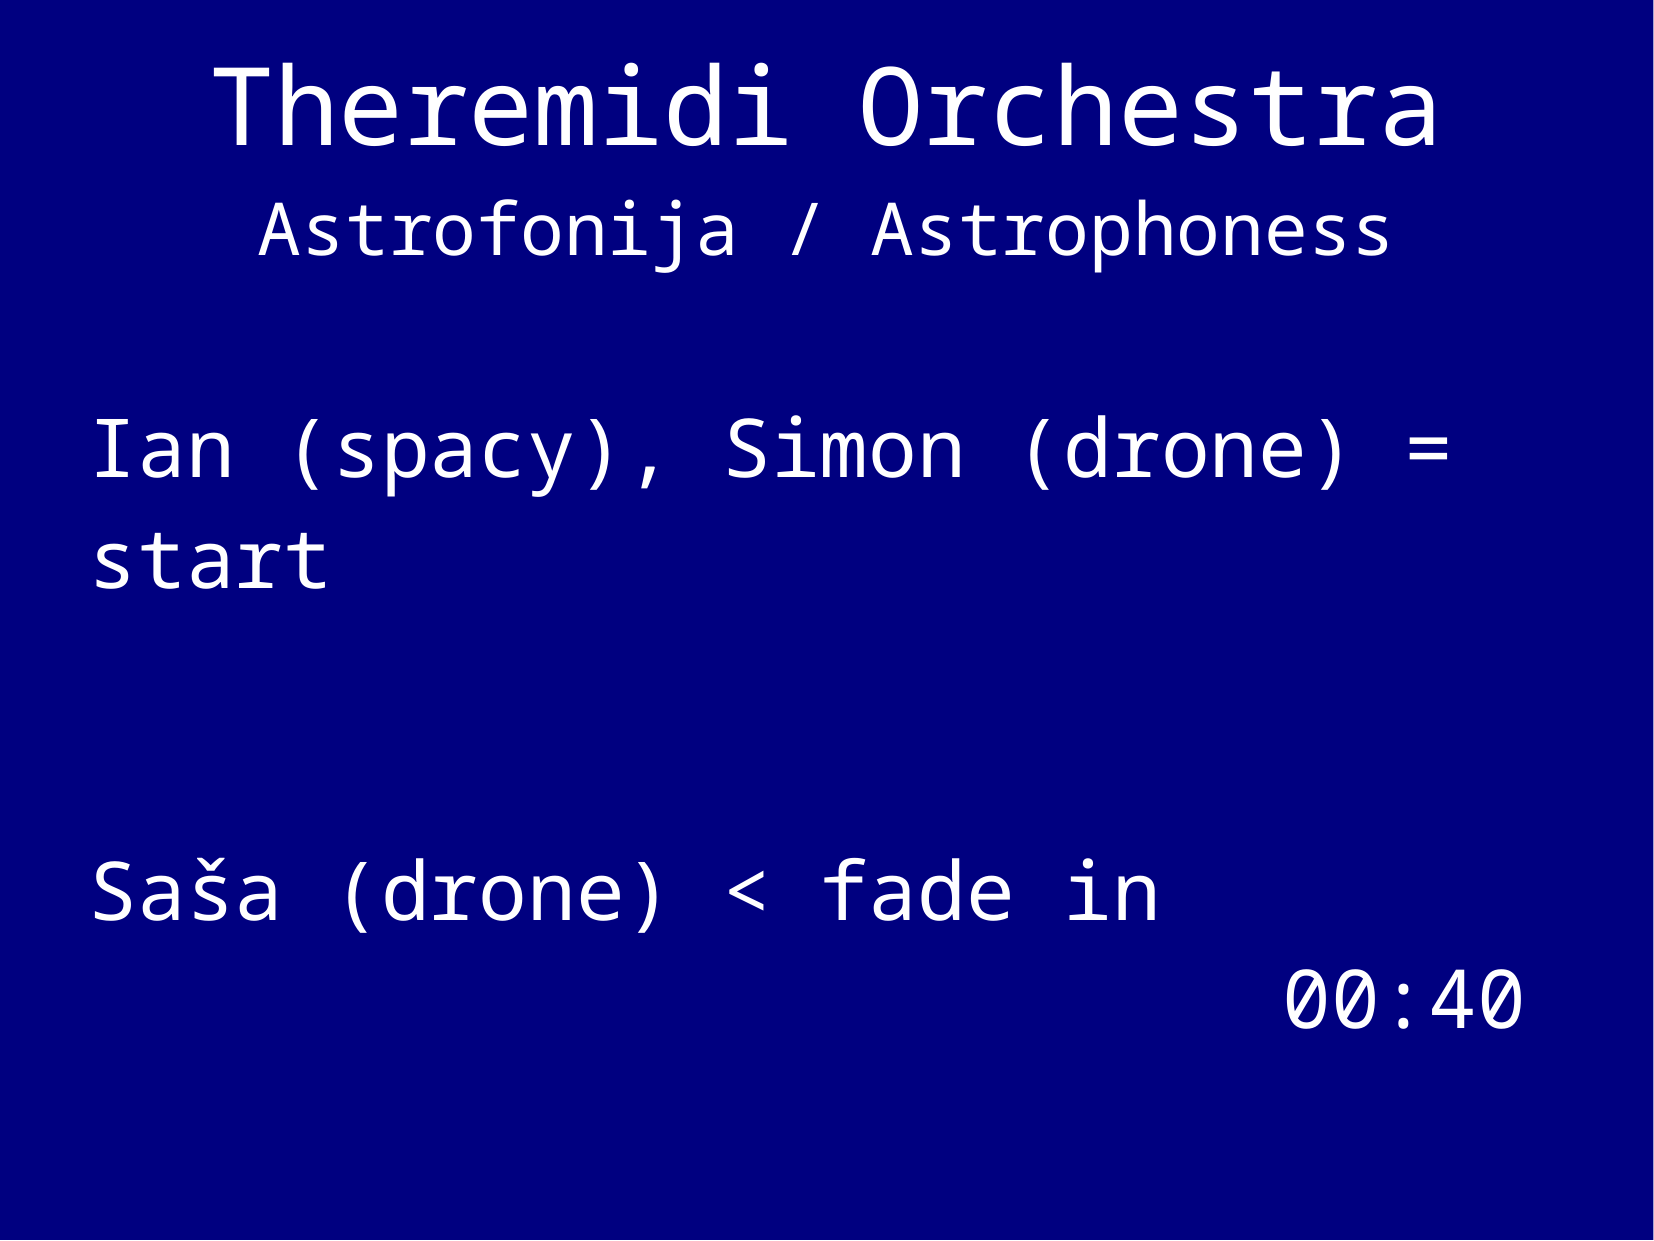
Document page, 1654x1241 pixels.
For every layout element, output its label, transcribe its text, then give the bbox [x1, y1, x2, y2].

text_box 00:40 [1282, 900, 1620, 1096]
subtitle Ian (spacy), Simon (drone) = start Saša (drone) < fade in [88, 272, 1566, 1063]
title Theremidi Orchestra Astrofonija / Astrophoness [82, 49, 1571, 257]
